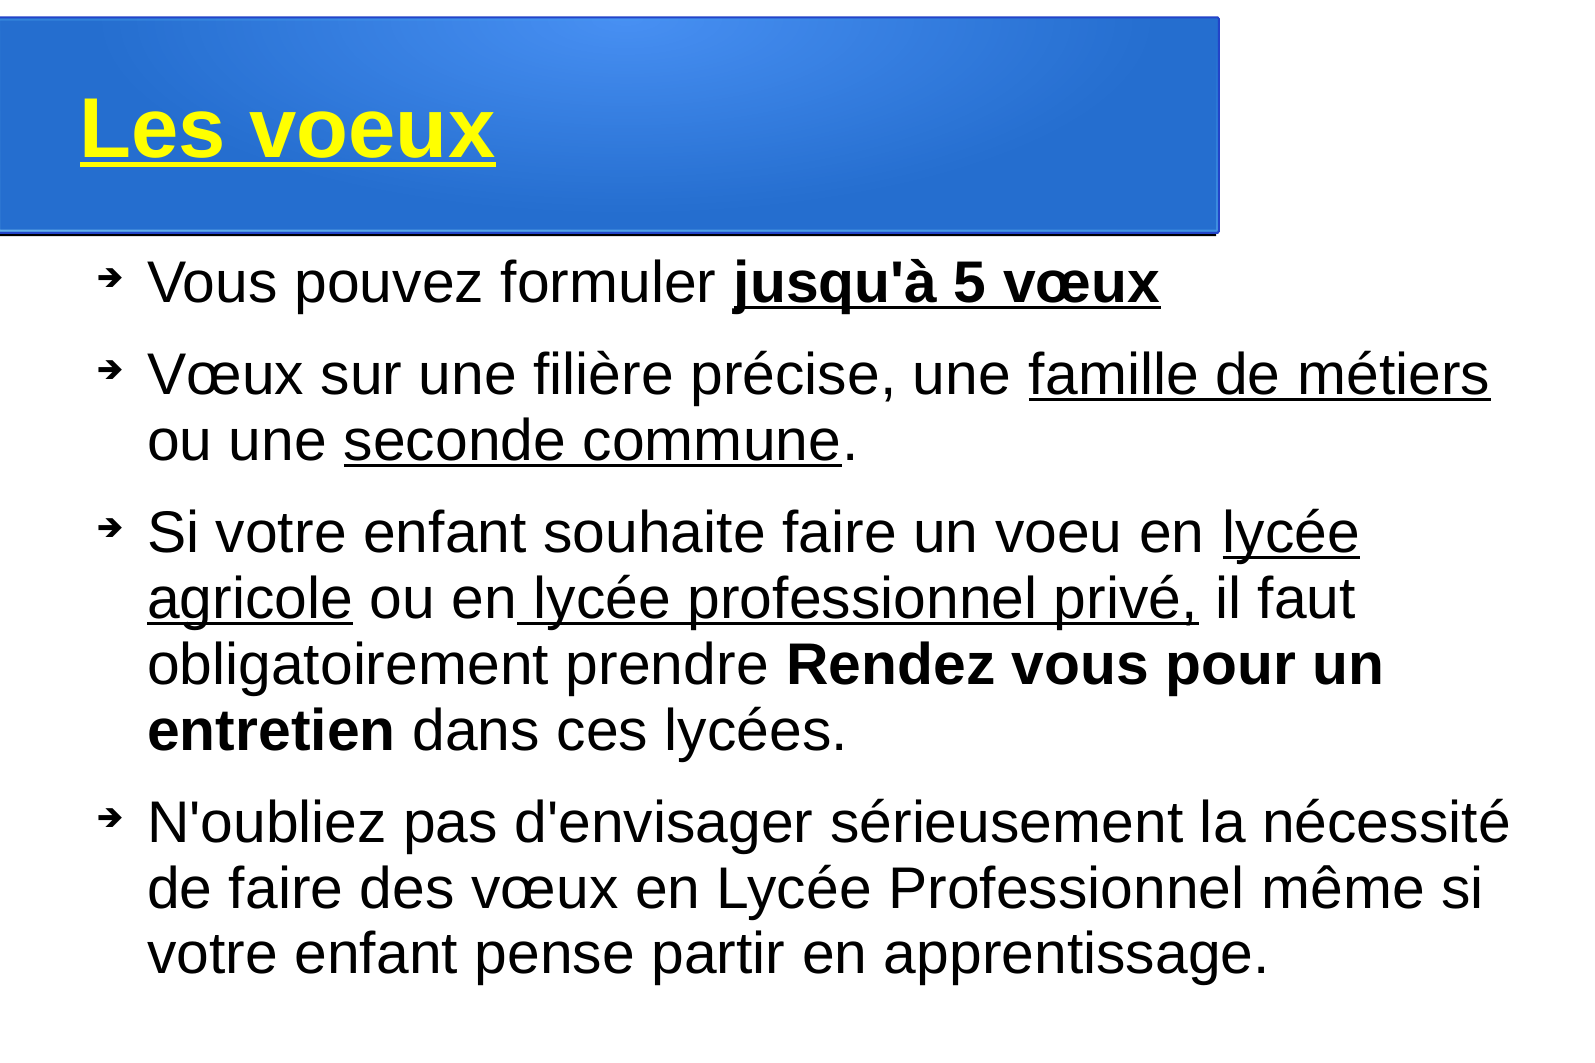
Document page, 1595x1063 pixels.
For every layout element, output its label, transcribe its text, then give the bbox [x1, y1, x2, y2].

title Les voeux [79, 40, 1191, 216]
list Vous pouvez formuler jusqu'à 5 vœux Vœux sur une filière précise, une famille de métiers ou une seconde commune. Si votre enfant souhaite faire un voeu en lycée agricole ou en lycée professionnel privé, il faut obligatoirement prendre Rendez vous pour un entretien dans ces lycées. N'oubliez pas d'envisager sérieusement la nécessité de faire des vœux en Lycée Professionnel même si votre enfant pense partir en apprentissage. [79, 248, 1515, 993]
